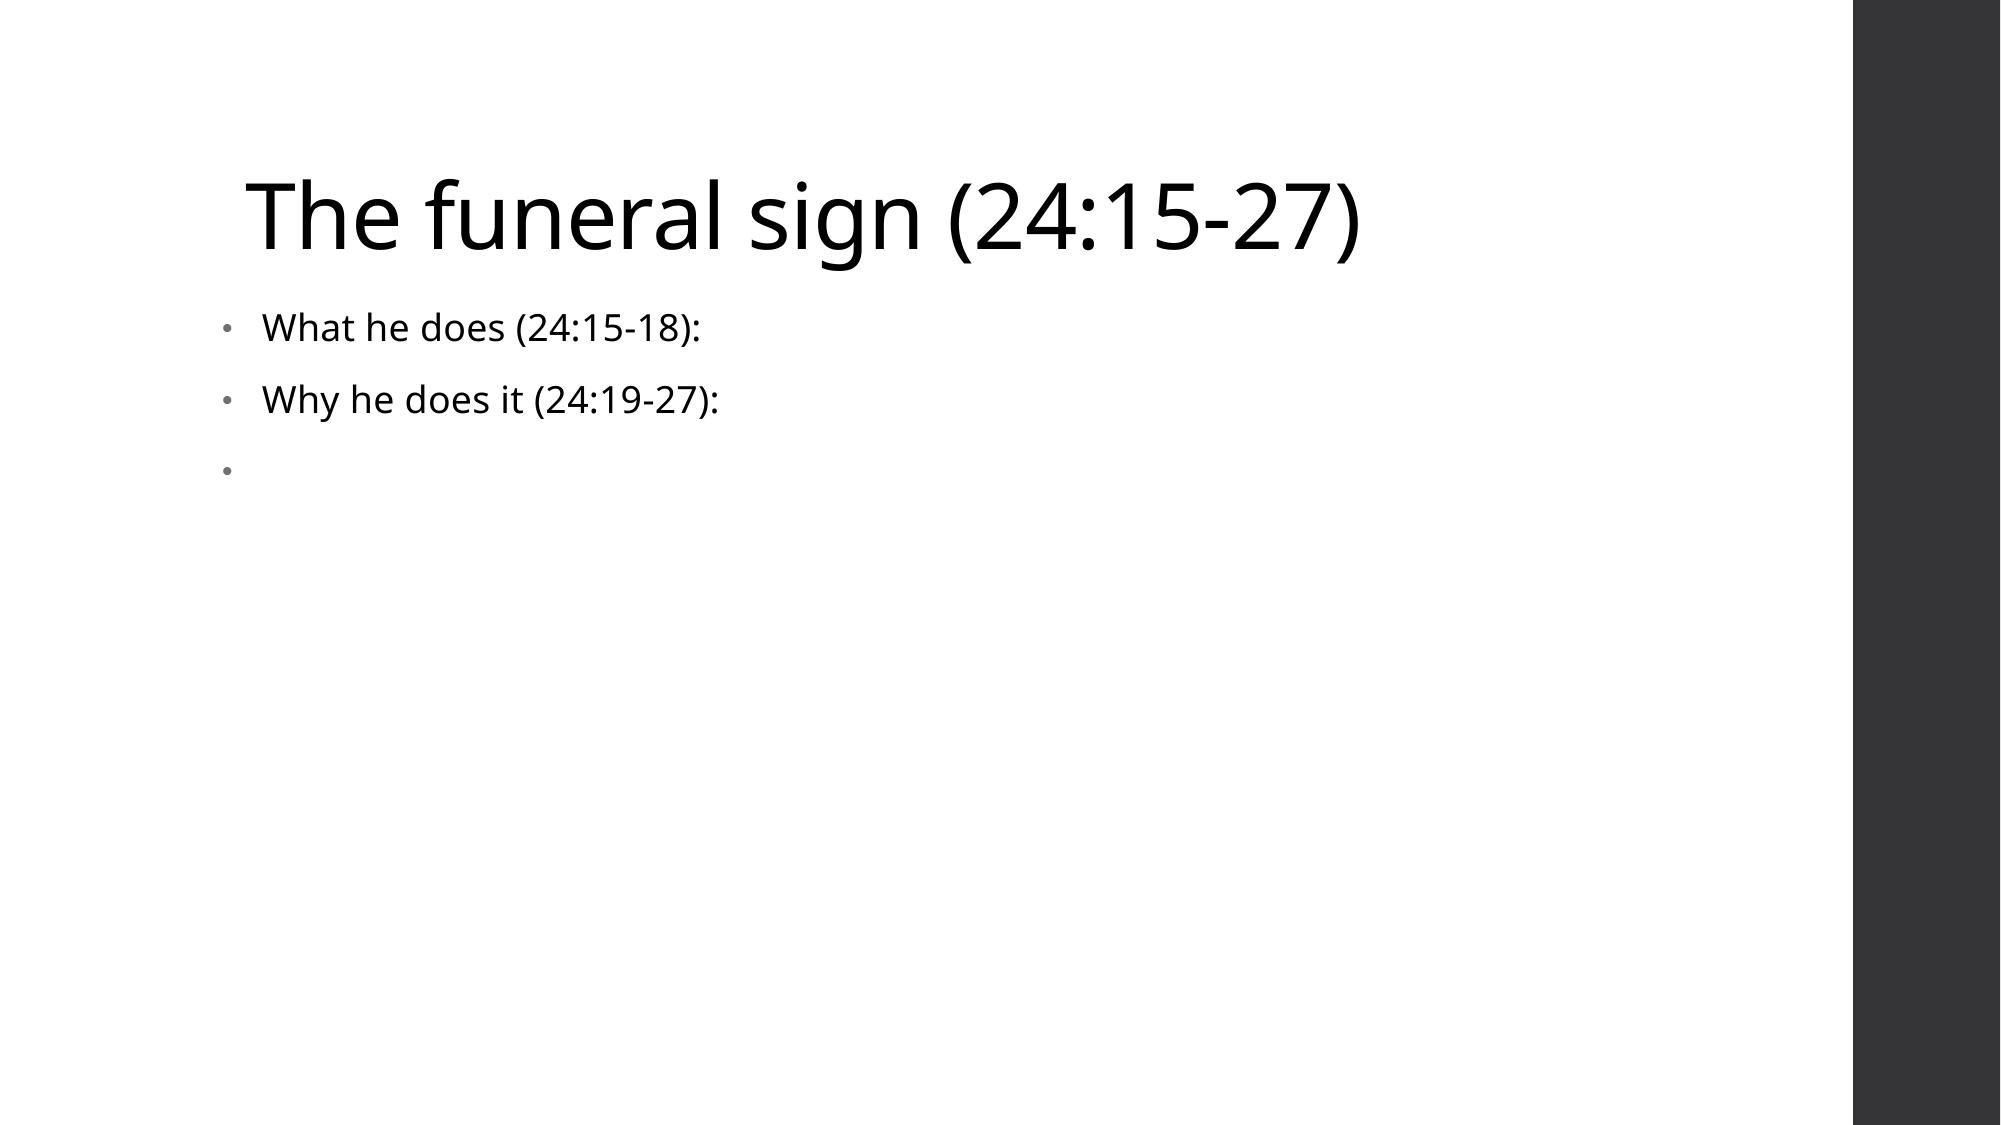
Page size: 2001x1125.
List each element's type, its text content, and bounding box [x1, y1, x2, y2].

title The funeral sign (24:15-27) [206, 60, 1797, 278]
list What he does (24:15-18): Why he does it (24:19-27): [206, 299, 1617, 1014]
